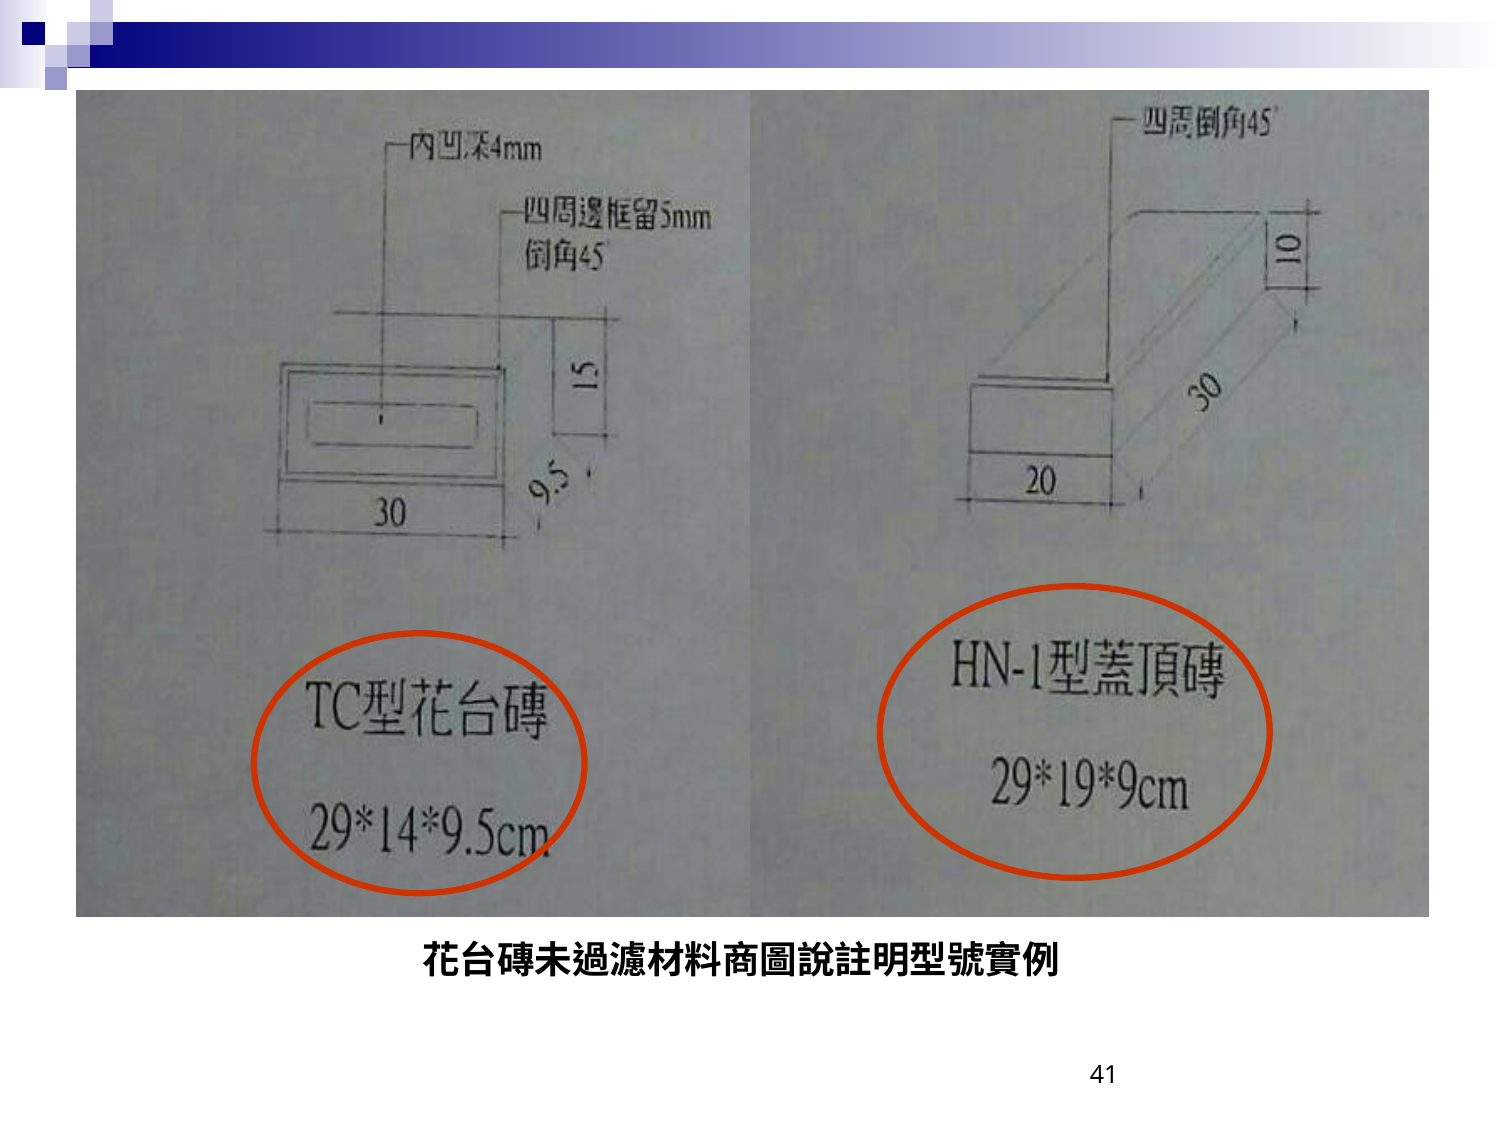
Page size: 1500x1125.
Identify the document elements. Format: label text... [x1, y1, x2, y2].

picture [76, 90, 1429, 917]
text_box 花台磚未過濾材料商圖說註明型號實例 [407, 929, 1122, 989]
text_box [1074, 1025, 1426, 1101]
